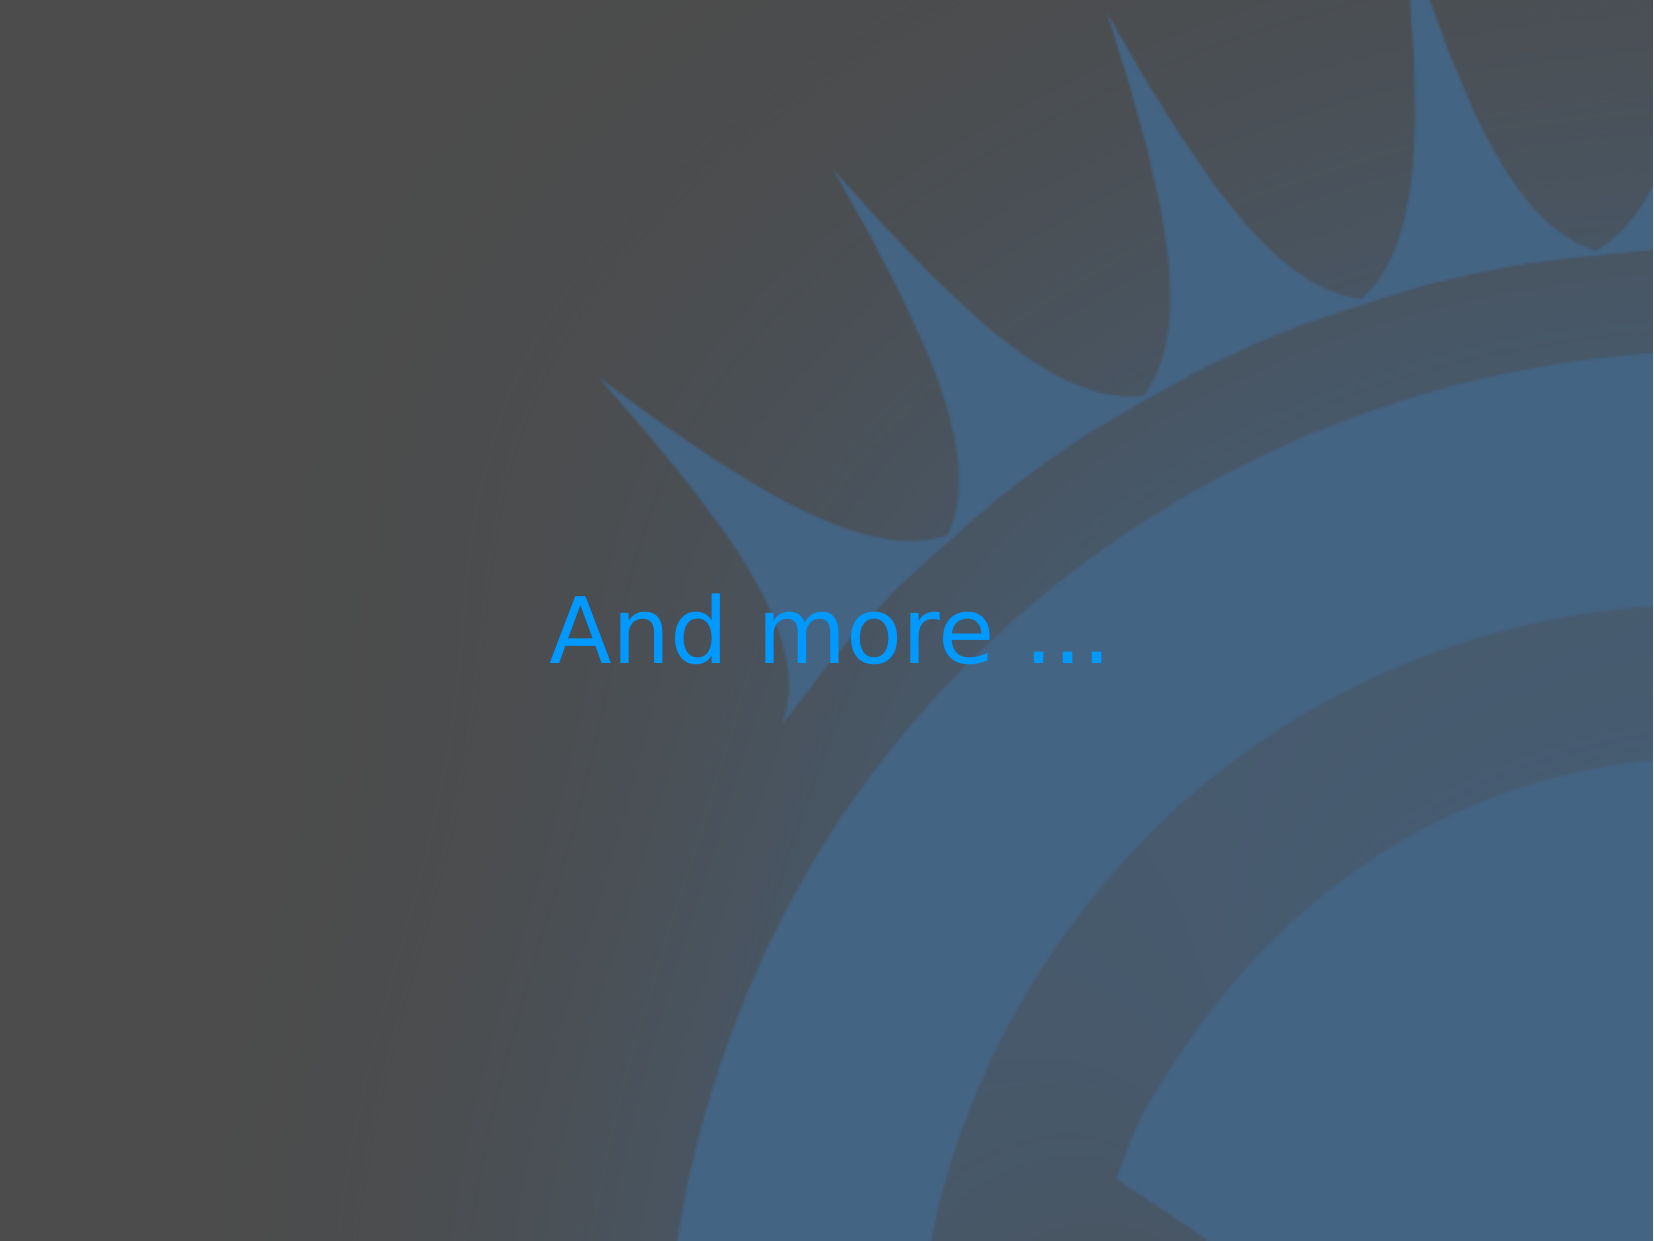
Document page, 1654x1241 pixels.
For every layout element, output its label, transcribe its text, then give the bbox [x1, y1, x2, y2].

picture [0, 0, 1654, 1241]
title And more ... [87, 527, 1576, 736]
